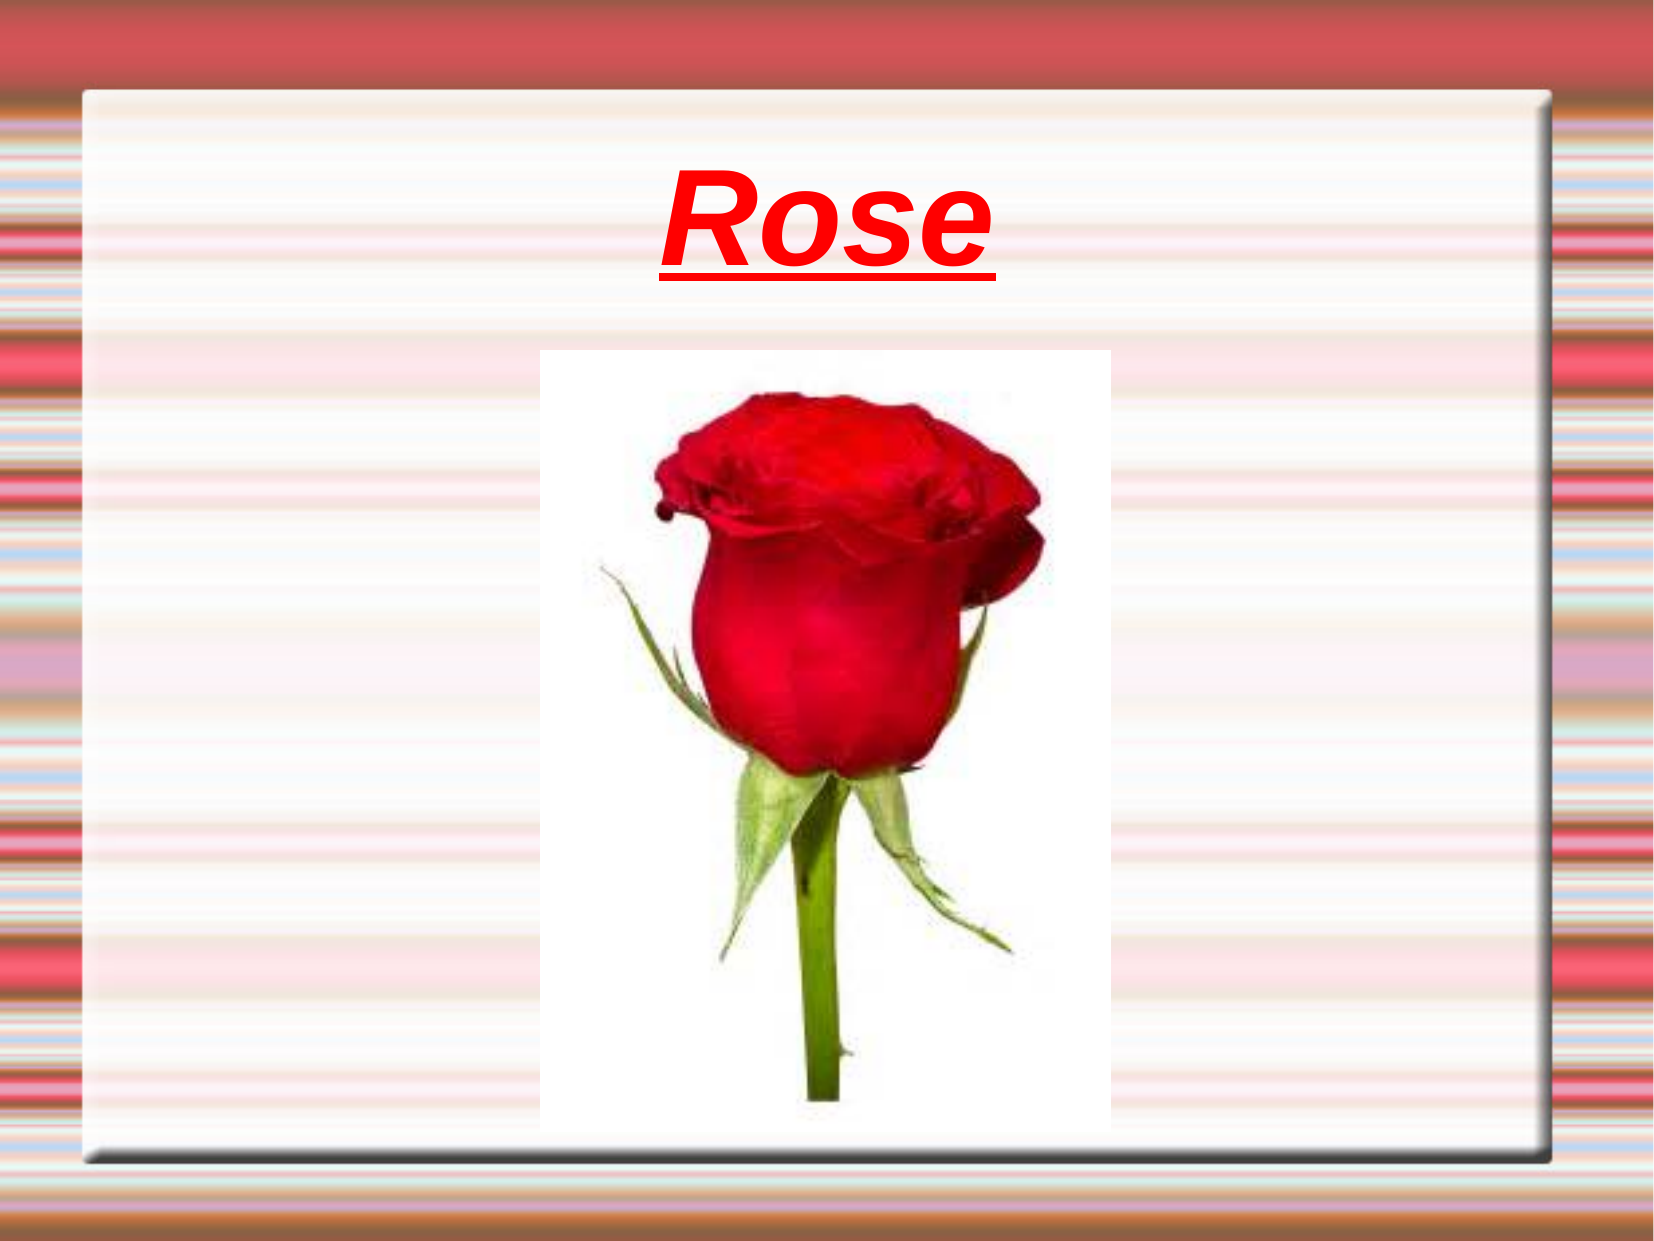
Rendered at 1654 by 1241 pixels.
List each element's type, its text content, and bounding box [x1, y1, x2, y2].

title Rose [121, 114, 1534, 322]
picture [0, 0, 1654, 1241]
